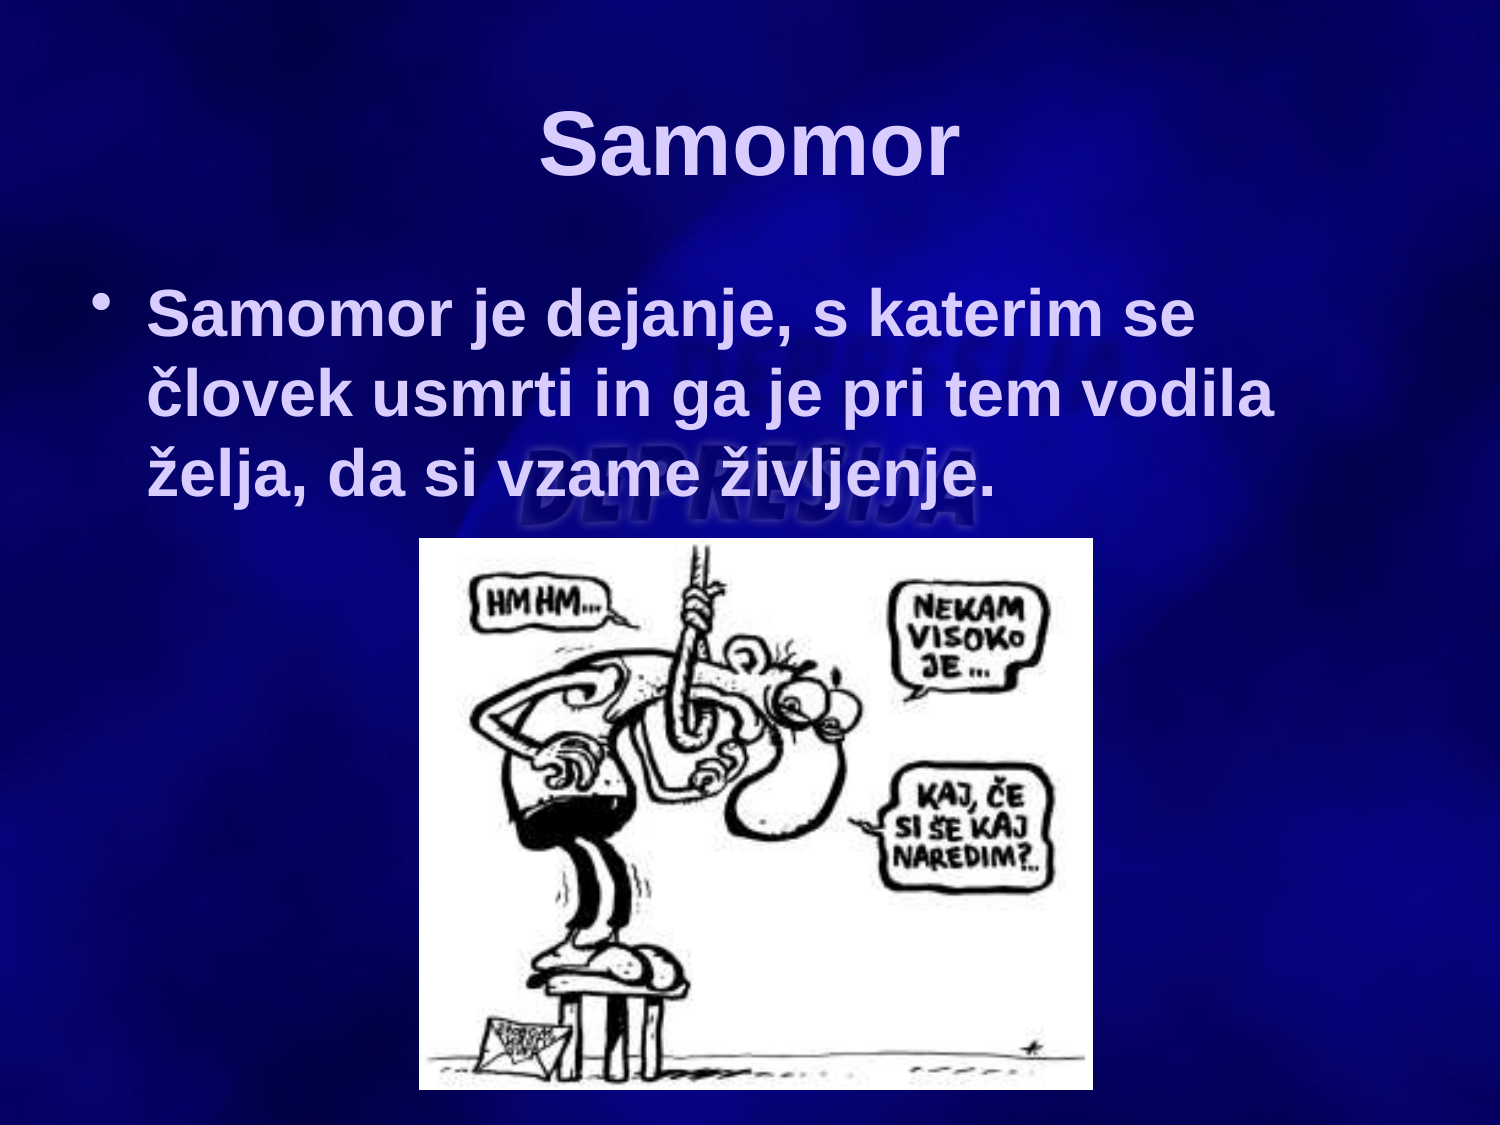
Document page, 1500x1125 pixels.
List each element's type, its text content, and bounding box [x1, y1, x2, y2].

picture [0, 0, 1500, 1125]
title Samomor [75, 45, 1425, 233]
list Samomor je dejanje, s katerim se človek usmrti in ga je pri tem vodila želja, da si vzame življenje. [75, 262, 1425, 1005]
